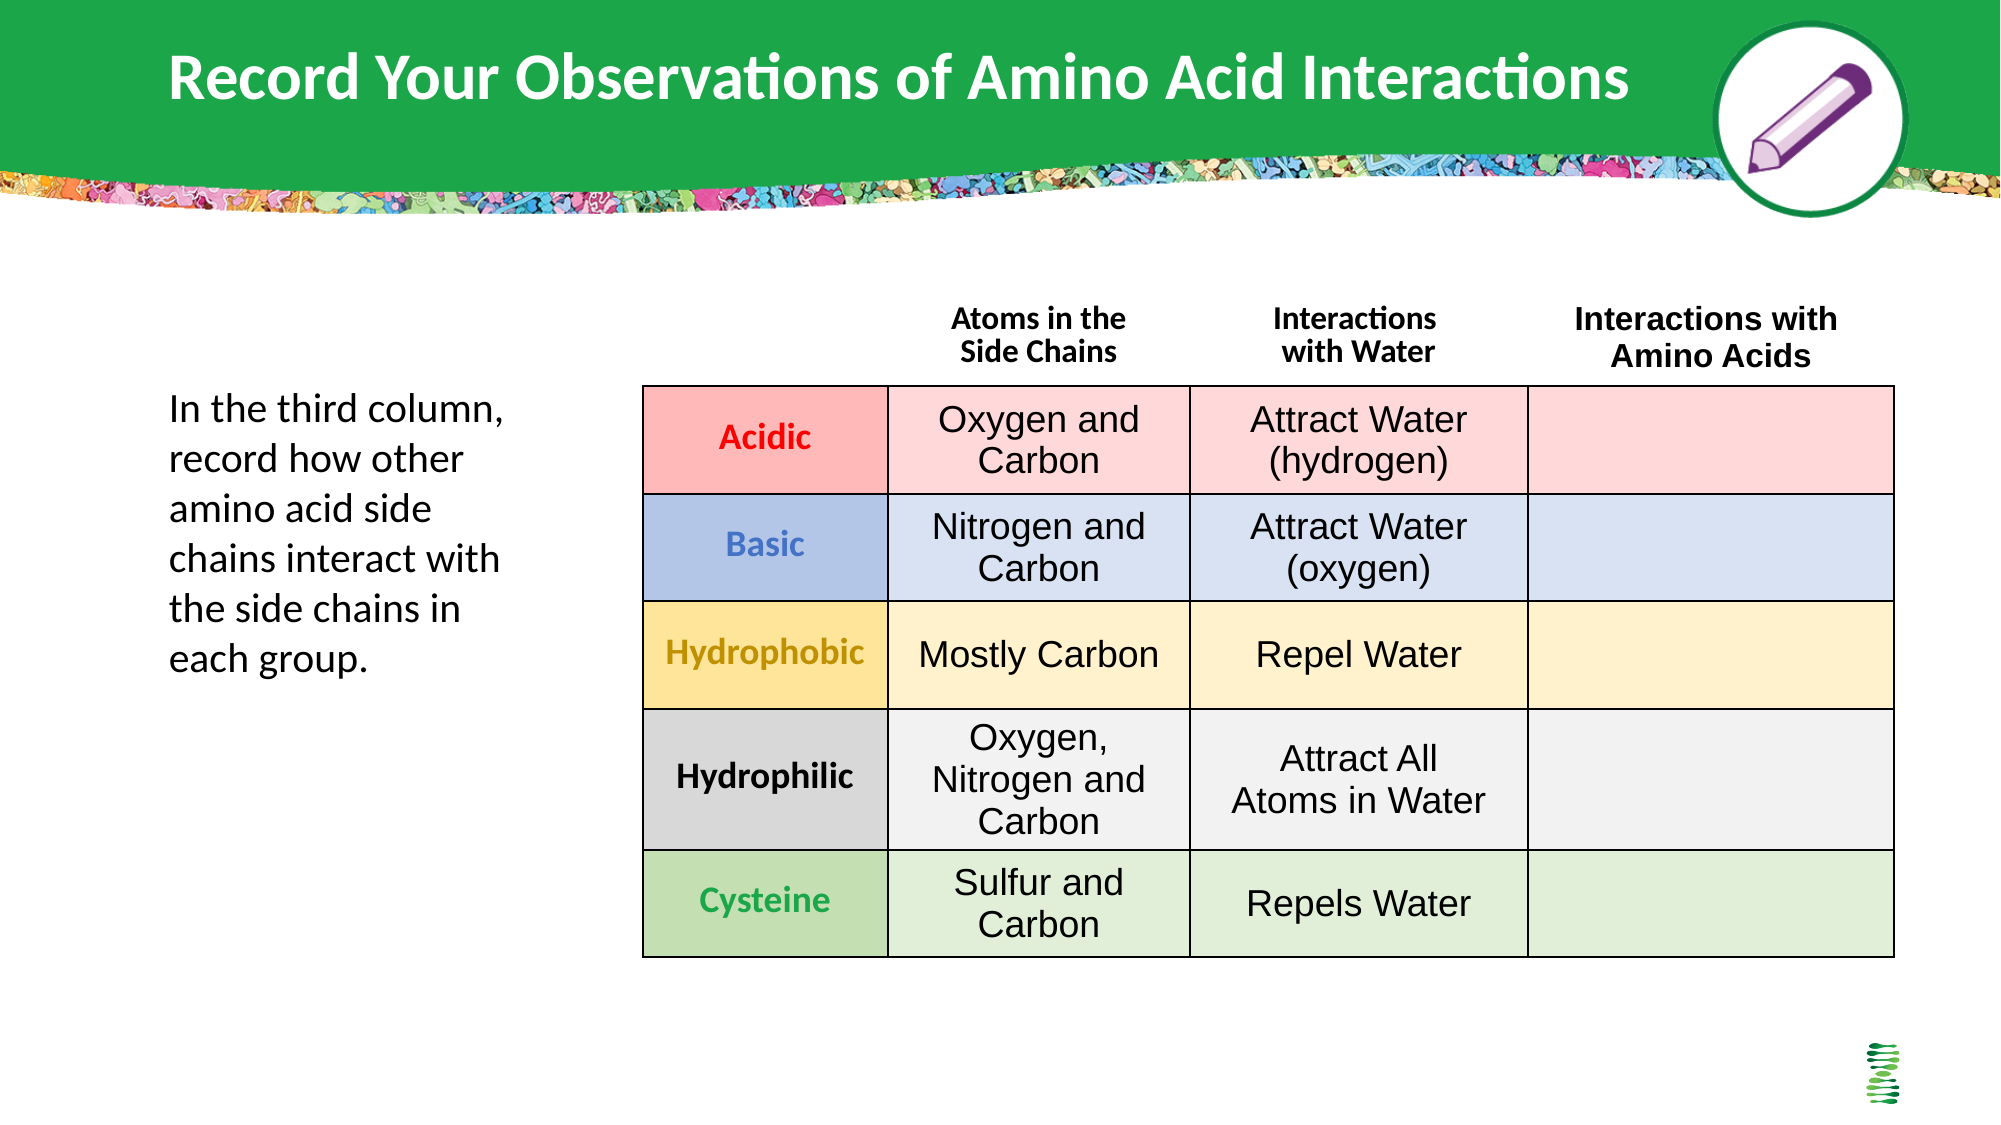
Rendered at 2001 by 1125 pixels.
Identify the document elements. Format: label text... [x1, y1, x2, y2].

table_cell [1529, 710, 1893, 849]
text_box Record Your Observations of Amino Acid Interactions [153, 1, 1954, 165]
table_cell Cysteine [644, 851, 887, 956]
table_cell Mostly Carbon [889, 602, 1189, 708]
table_cell Attract All Atoms in Water [1191, 710, 1527, 849]
table_cell Repel Water [1191, 602, 1527, 708]
table_cell Acidic [644, 387, 887, 493]
text_box In the third column, record how other amino acid side chains interact with the side chains in each group. [153, 373, 560, 689]
table_cell Oxygen, Nitrogen and Carbon [889, 710, 1189, 849]
table_cell Attract Water (oxygen) [1191, 495, 1527, 600]
table_cell Hydrophobic [644, 602, 887, 708]
table_cell [1529, 602, 1893, 708]
table_cell Attract Water (hydrogen) [1191, 387, 1527, 493]
table_cell Oxygen and Carbon [889, 387, 1189, 493]
table_header Interactions with Amino Acids [1529, 290, 1893, 385]
table_cell Basic [644, 495, 887, 600]
table_cell [1529, 851, 1893, 956]
table_cell Repels Water [1191, 851, 1527, 956]
table_header Atoms in the Side Chains [889, 290, 1189, 385]
table_cell [1529, 387, 1893, 493]
table_cell Nitrogen and Carbon [889, 495, 1189, 600]
table_header [644, 290, 887, 385]
table_header Interactions with Water [1191, 290, 1527, 385]
picture [0, 0, 2001, 1125]
table_cell Sulfur and Carbon [889, 851, 1189, 956]
table_cell Hydrophilic [644, 710, 887, 849]
table_cell [1529, 495, 1893, 600]
